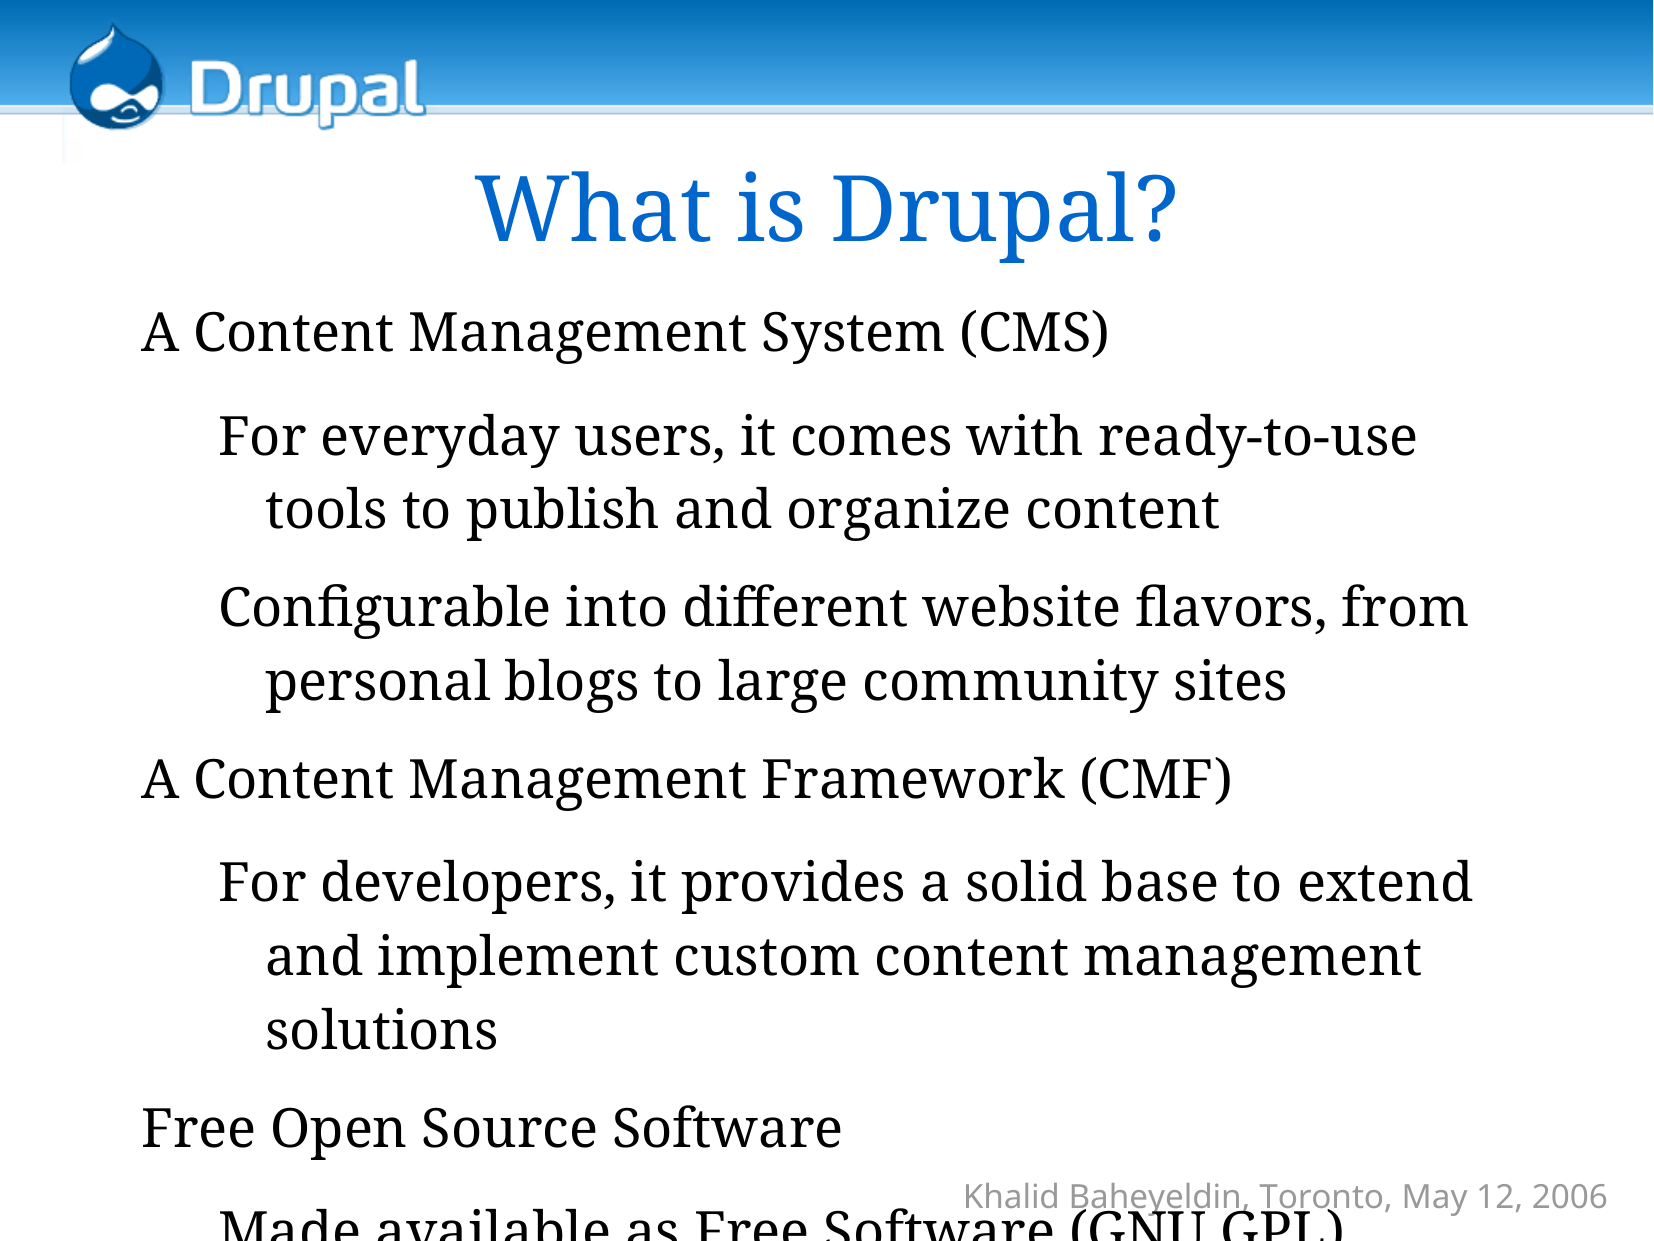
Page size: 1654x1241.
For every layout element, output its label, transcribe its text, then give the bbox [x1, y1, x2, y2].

picture [0, 0, 1654, 1241]
picture [229, 1218, 238, 1241]
picture [247, 1218, 256, 1241]
picture [1272, 1214, 1284, 1232]
picture [861, 1223, 876, 1241]
picture [276, 1235, 288, 1241]
picture [1137, 1220, 1151, 1241]
list A Content Management System (CMS) For everyday users, it comes with ready-to-use tools to publish and organize content Configurable into different website flavors, from personal blogs to large community sites A Content Management Framework (CMF) For developers, it provides a solid base to extend and implement custom content management solutions Free Open Source Software Made available as Free Software (GNU GPL) Runs on PHP with an SQL backend [123, 293, 1536, 1160]
title What is Drupal? [121, 102, 1533, 311]
picture [307, 1224, 321, 1241]
picture [445, 1235, 457, 1241]
picture [978, 1235, 990, 1241]
picture [759, 1223, 772, 1233]
picture [340, 1223, 353, 1233]
picture [590, 1223, 603, 1233]
picture [383, 1235, 395, 1241]
picture [942, 1228, 950, 1241]
picture [633, 1235, 645, 1241]
picture [543, 1224, 557, 1241]
picture [788, 1223, 801, 1233]
picture [1034, 1223, 1047, 1233]
picture [510, 1235, 522, 1241]
